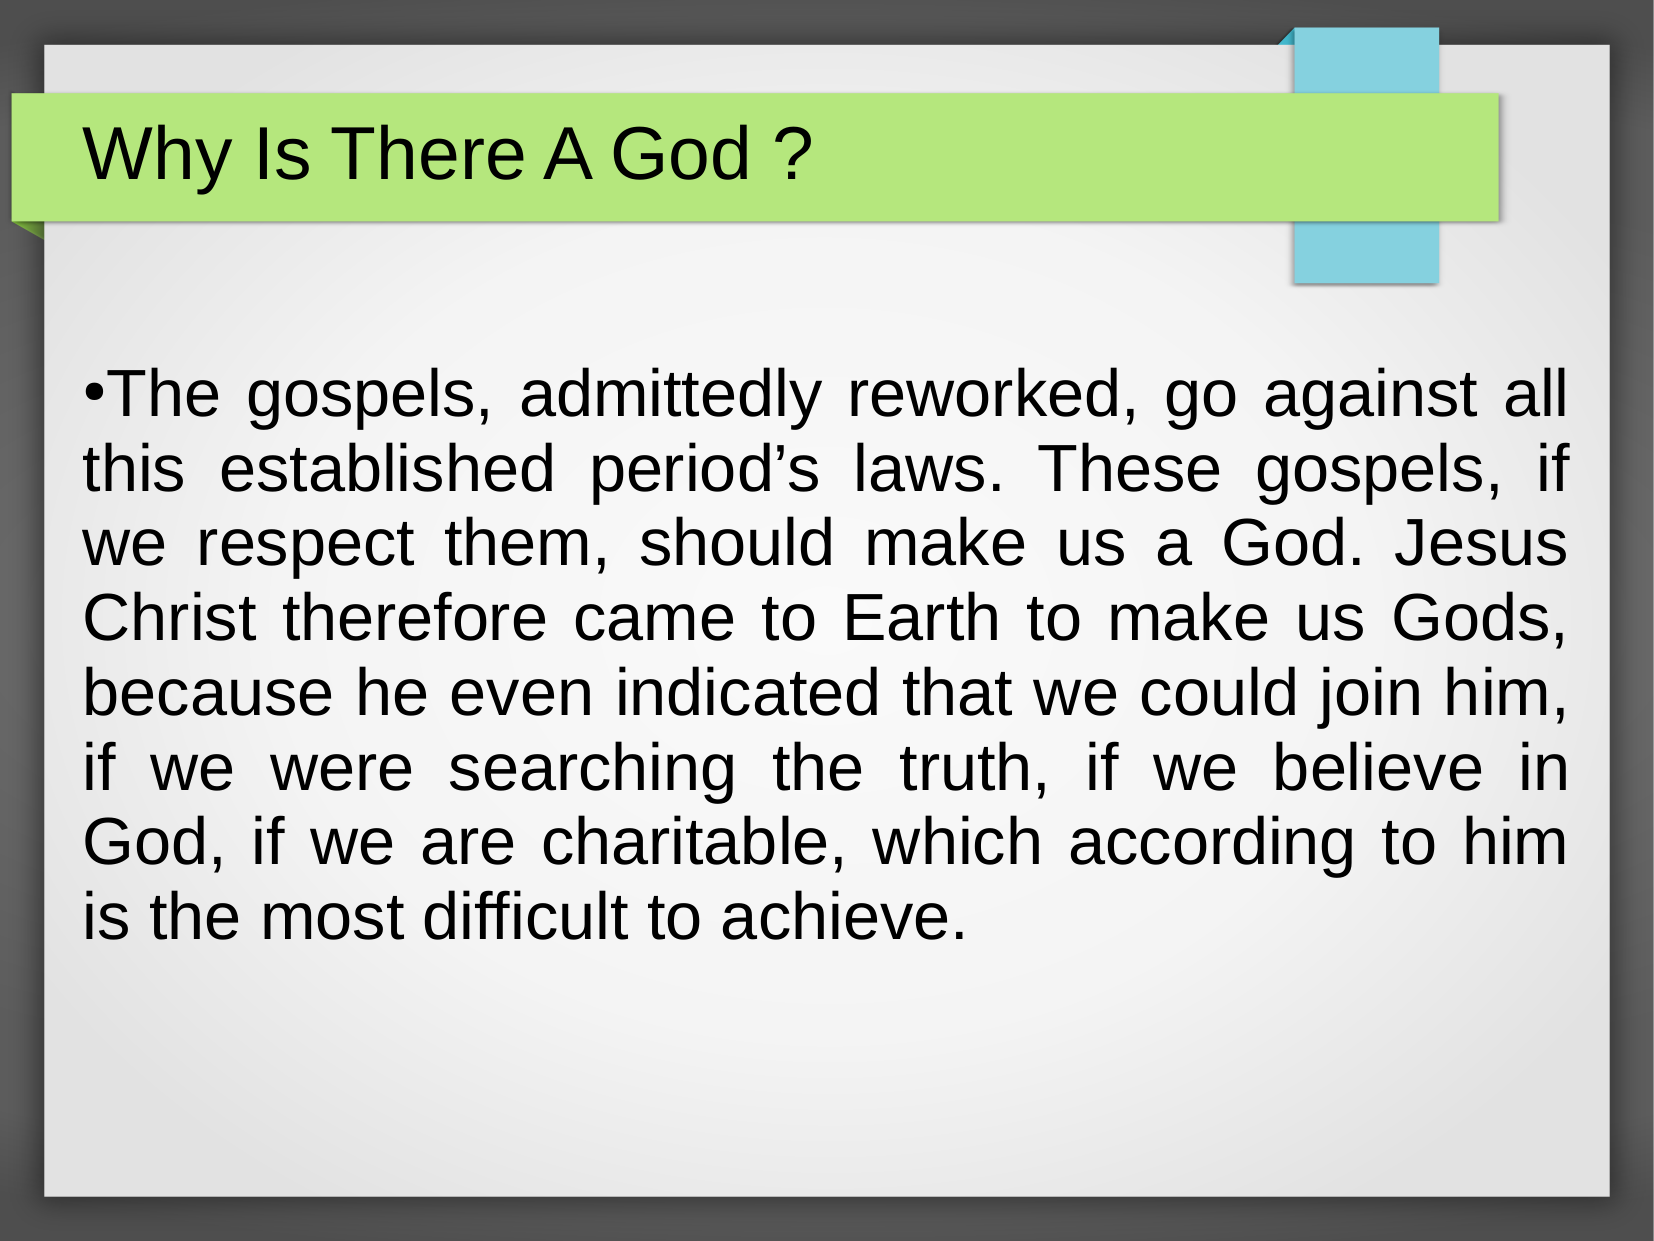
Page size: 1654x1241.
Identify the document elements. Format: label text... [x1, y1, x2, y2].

picture [0, 0, 1654, 1241]
subtitle The gospels, admittedly reworked, go against all this established period’s laws. These gospels, if we respect them, should make us a God. Jesus Christ therefore came to Earth to make us Gods, because he even indicated that we could join him, if we were searching the truth, if we believe in God, if we are charitable, which according to him is the most difficult to achieve. [82, 295, 1571, 1015]
title Why Is There A God ? [82, 94, 1264, 213]
